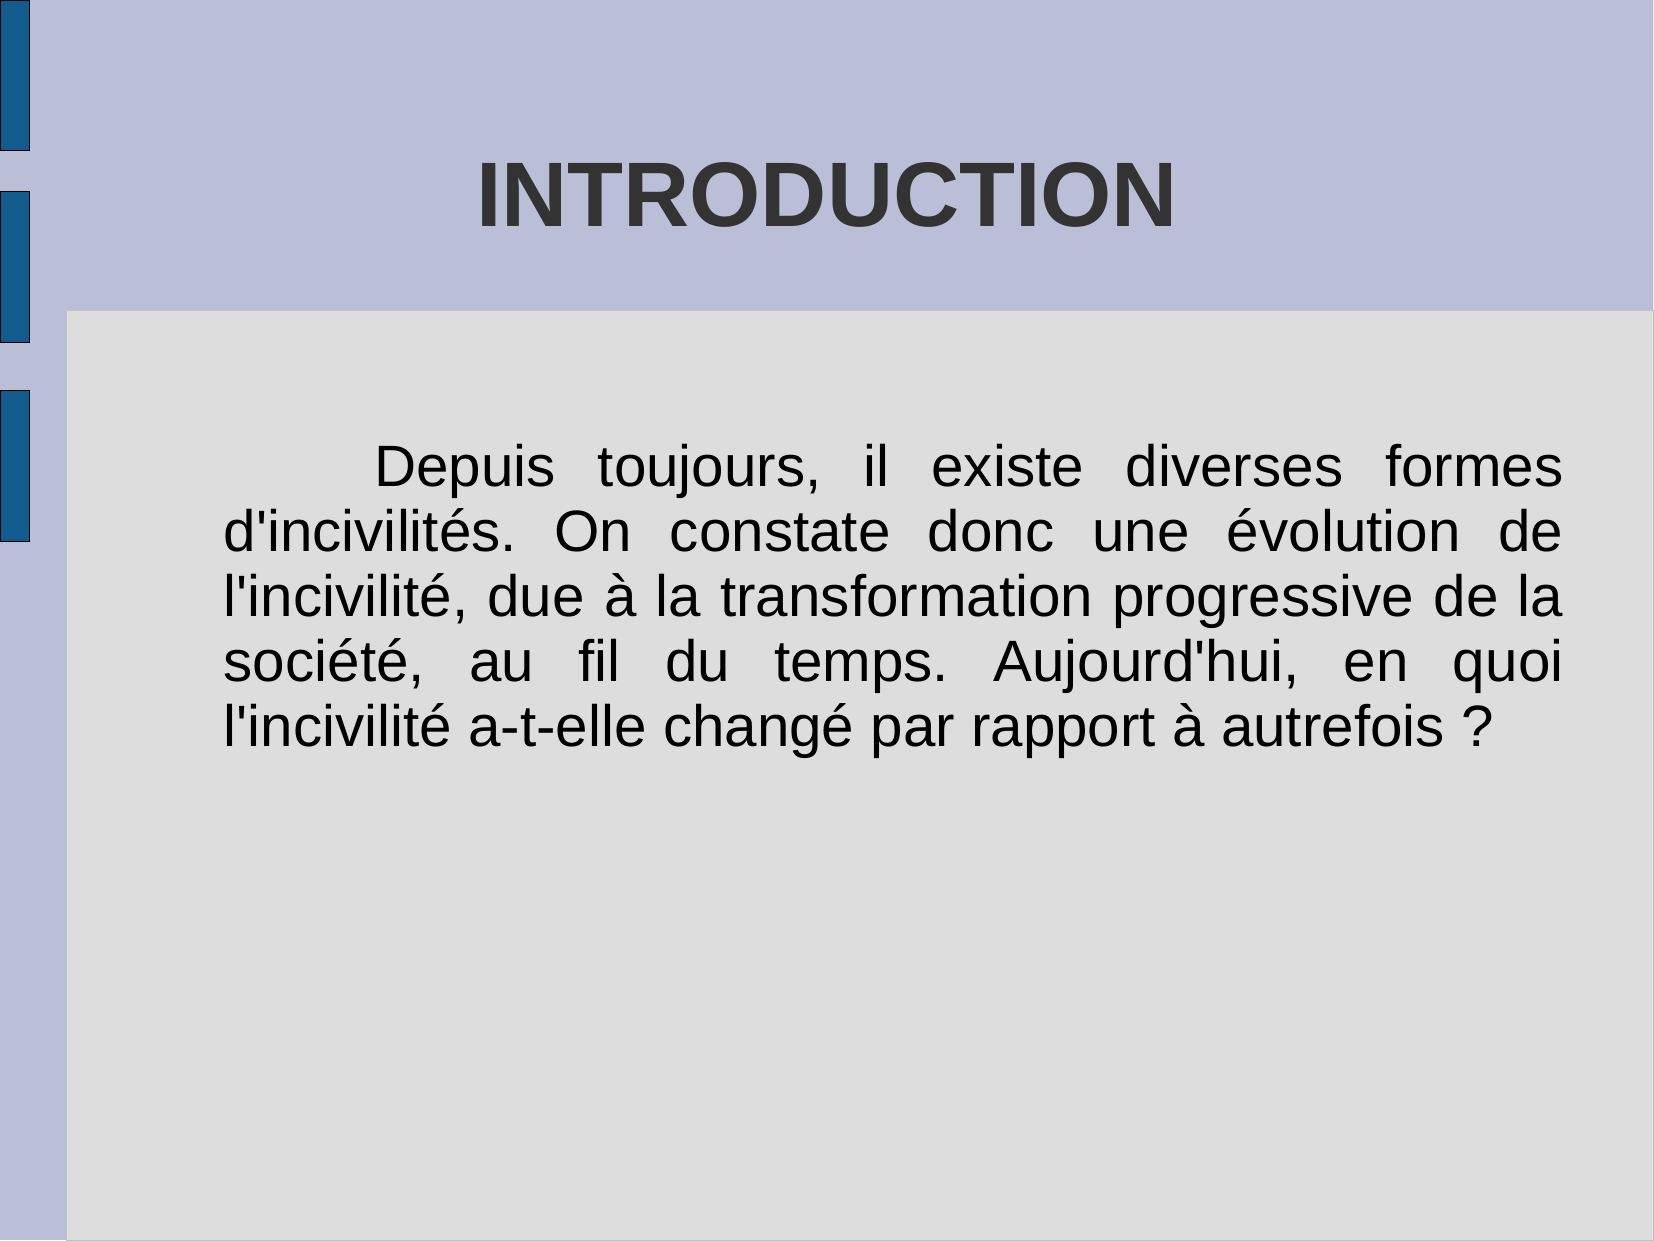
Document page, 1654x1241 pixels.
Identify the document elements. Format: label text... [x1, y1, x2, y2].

list Depuis toujours, il existe diverses formes d'incivilités. On constate donc une évolution de l'incivilité, due à la transformation progressive de la société, au fil du temps. Aujourd'hui, en quoi l'incivilité a-t-elle changé par rapport à autrefois ? [152, 433, 1565, 798]
title INTRODUCTION [121, 91, 1534, 299]
